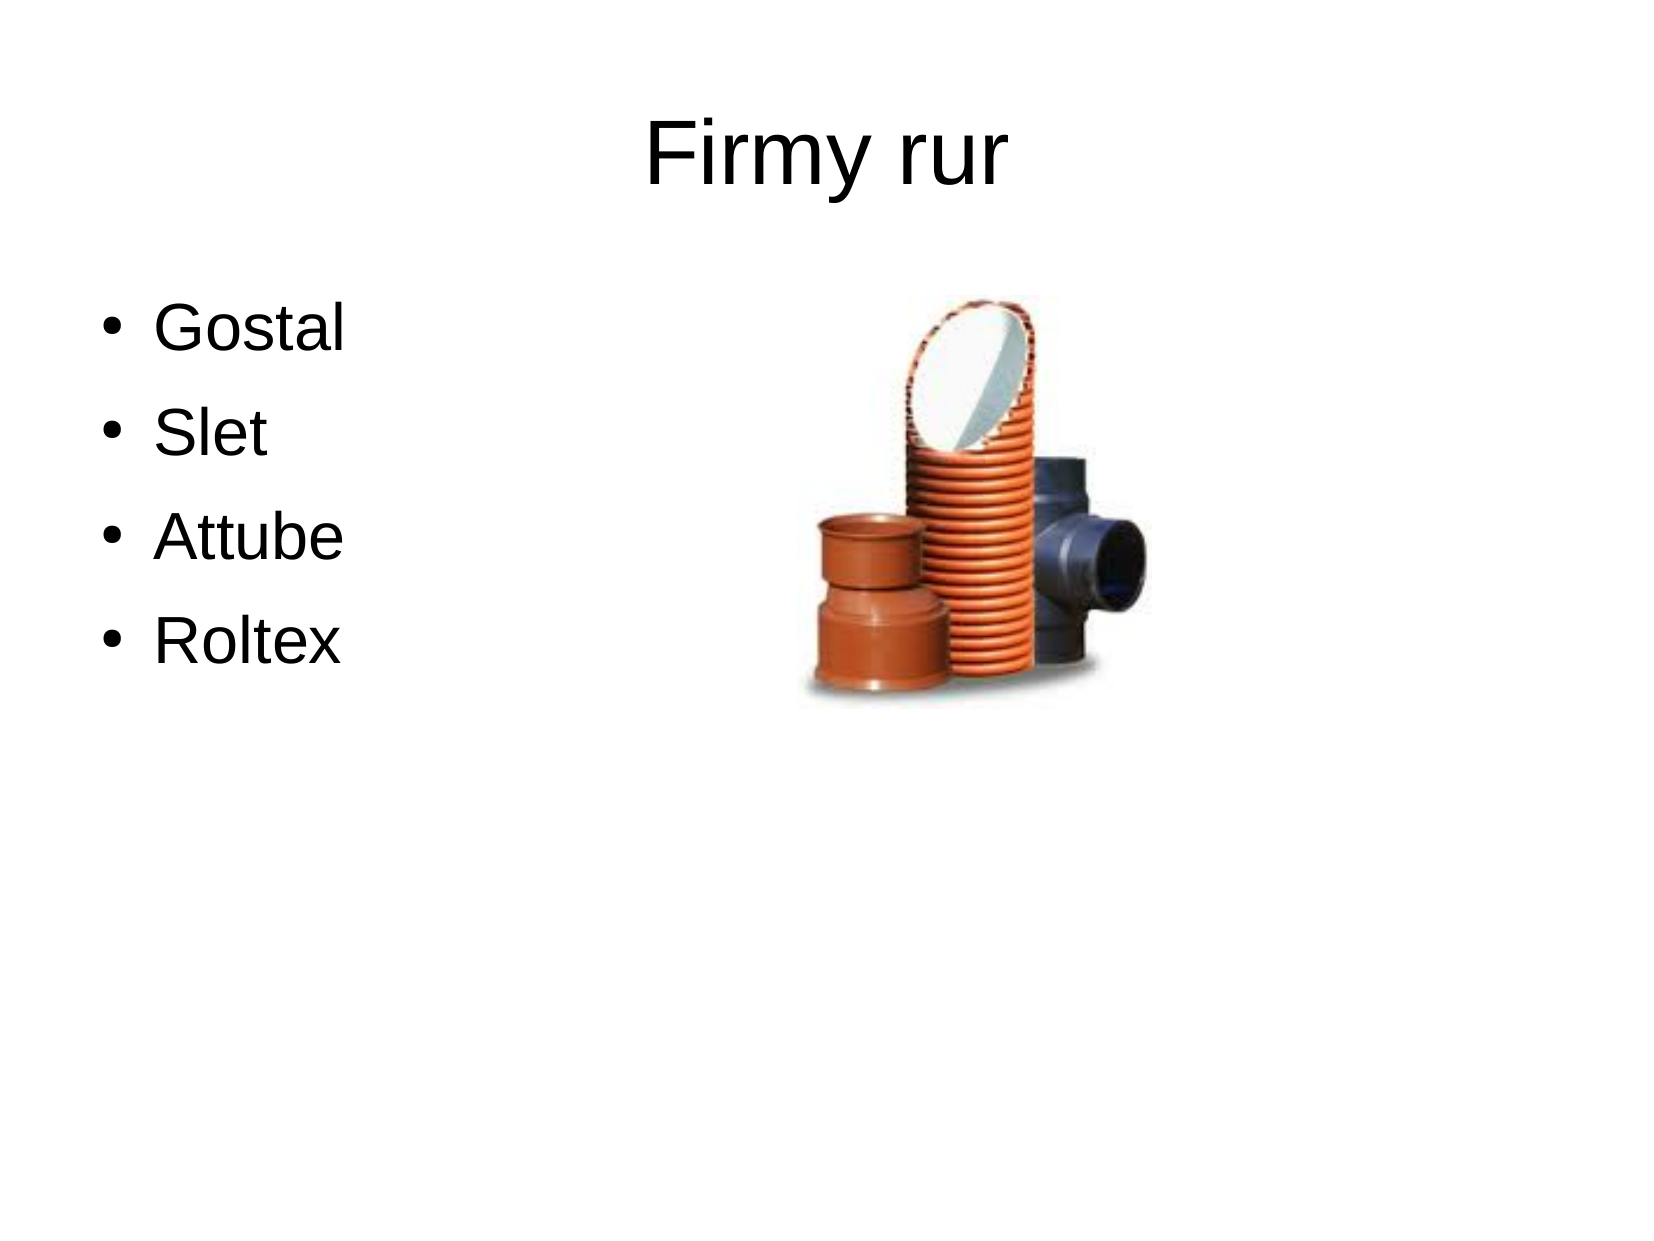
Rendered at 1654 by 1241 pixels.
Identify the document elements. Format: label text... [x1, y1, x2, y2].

list Gostal Slet Attube Roltex [82, 290, 1571, 1109]
picture [797, 295, 1152, 709]
title Firmy rur [82, 49, 1571, 257]
